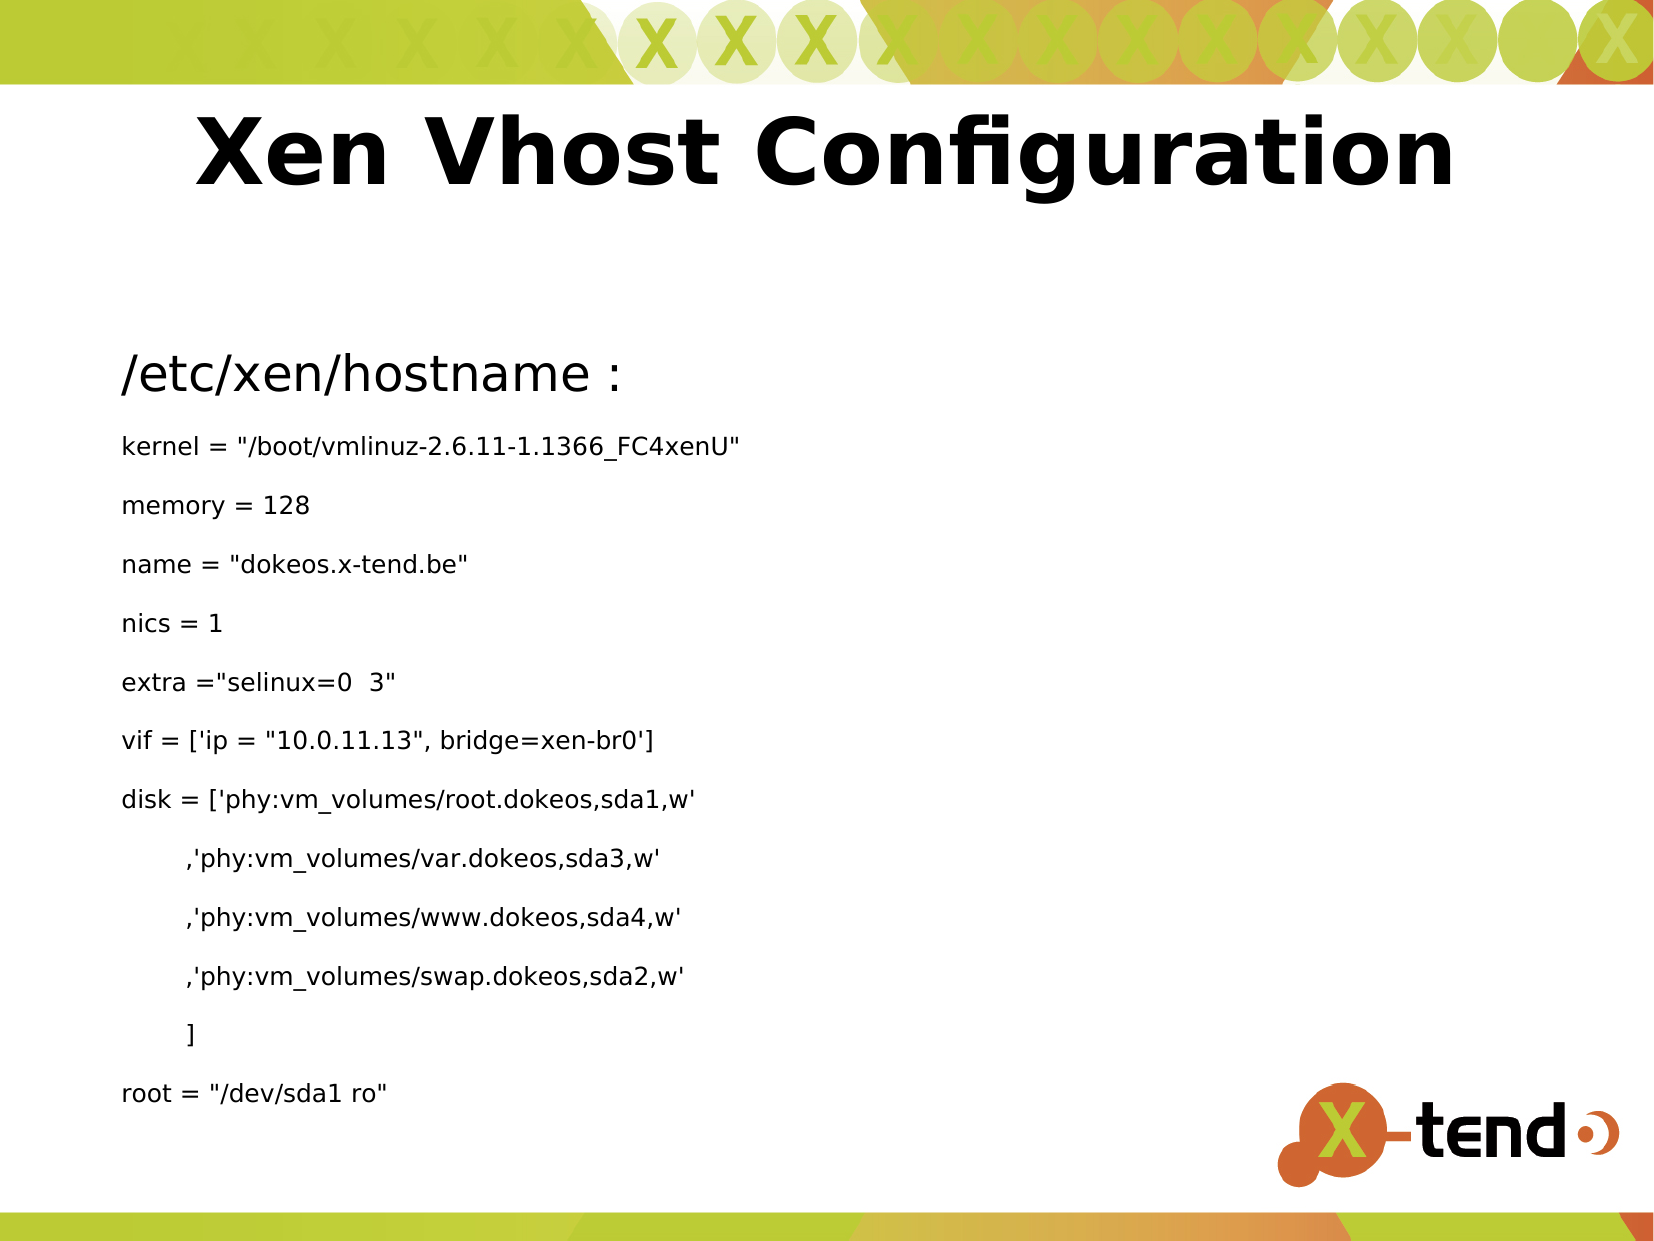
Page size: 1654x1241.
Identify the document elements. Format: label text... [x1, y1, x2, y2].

title Xen Vhost Configuration [82, 49, 1571, 257]
list /etc/xen/hostname : kernel = "/boot/vmlinuz-2.6.11-1.1366_FC4xenU" memory = 128 name = "dokeos.x-tend.be" nics = 1 extra ="selinux=0 3" vif = ['ip = "10.0.11.13", bridge=xen-br0'] disk = ['phy:vm_volumes/root.dokeos,sda1,w' ,'phy:vm_volumes/var.dokeos,sda3,w' ,'phy:vm_volumes/www.dokeos,sda4,w' ,'phy:vm_volumes/swap.dokeos,sda2,w' ] root = "/dev/sda1 ro" [121, 344, 1534, 1127]
picture [0, 0, 1654, 1241]
